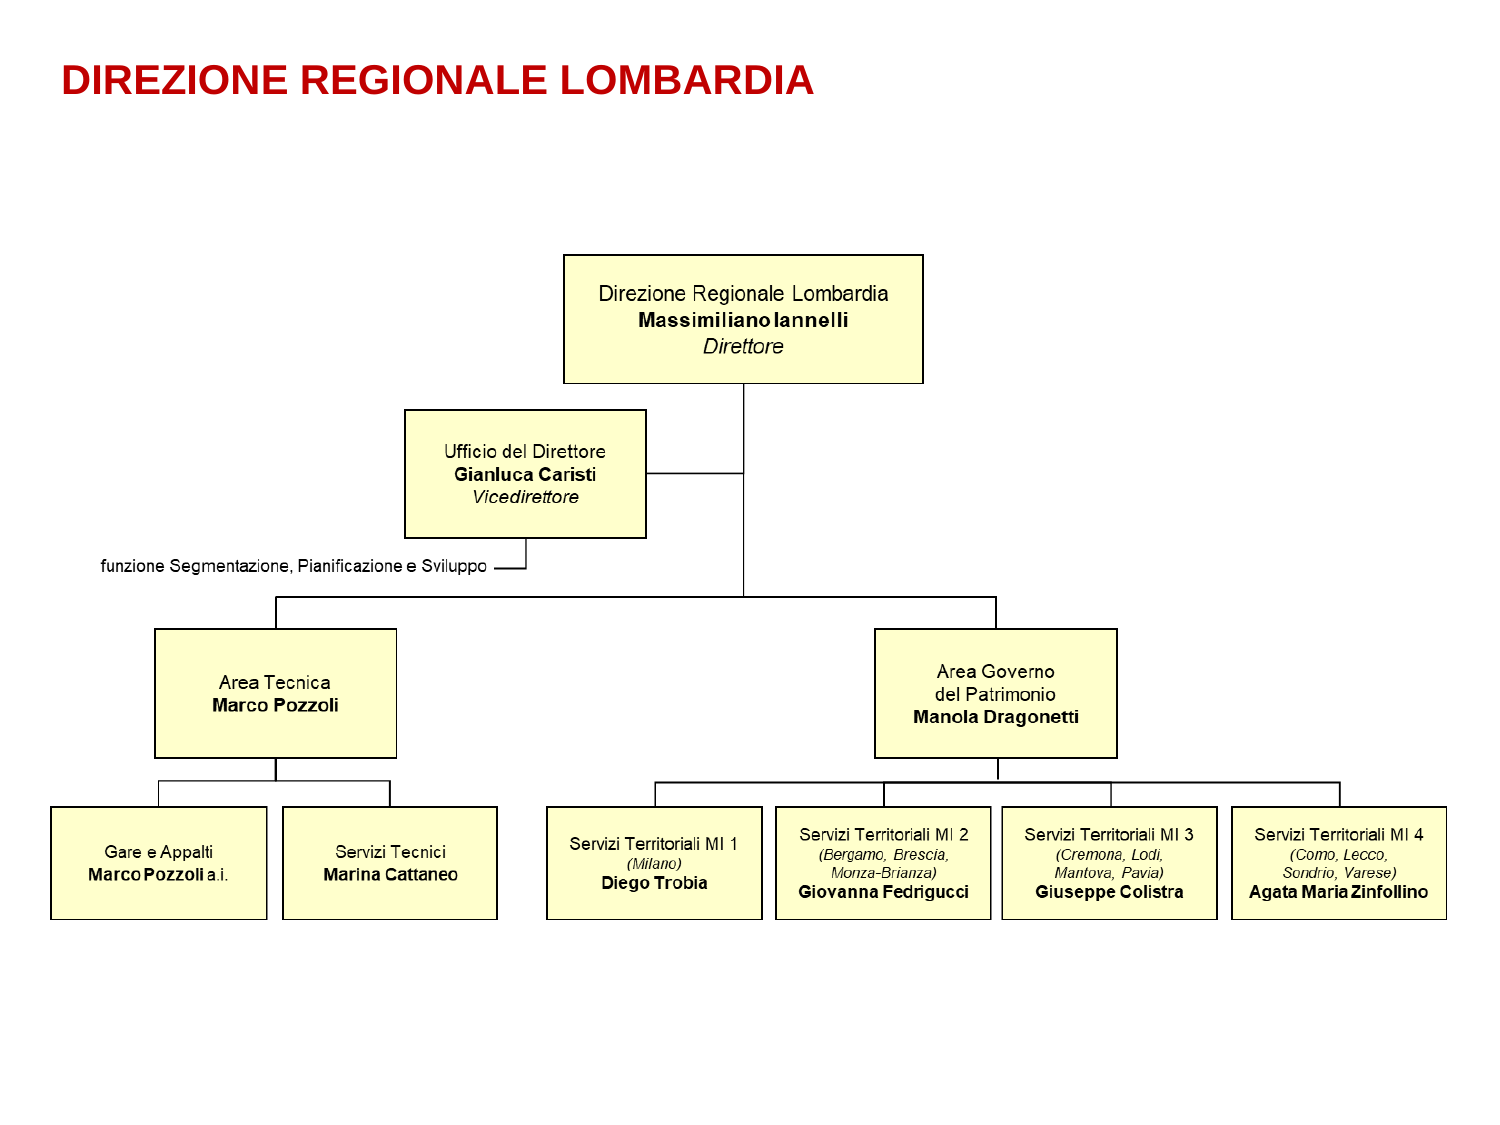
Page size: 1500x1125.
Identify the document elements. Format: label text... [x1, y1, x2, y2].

picture [50, 254, 1447, 920]
text_box DIREZIONE REGIONALE LOMBARDIA [46, 45, 1387, 128]
